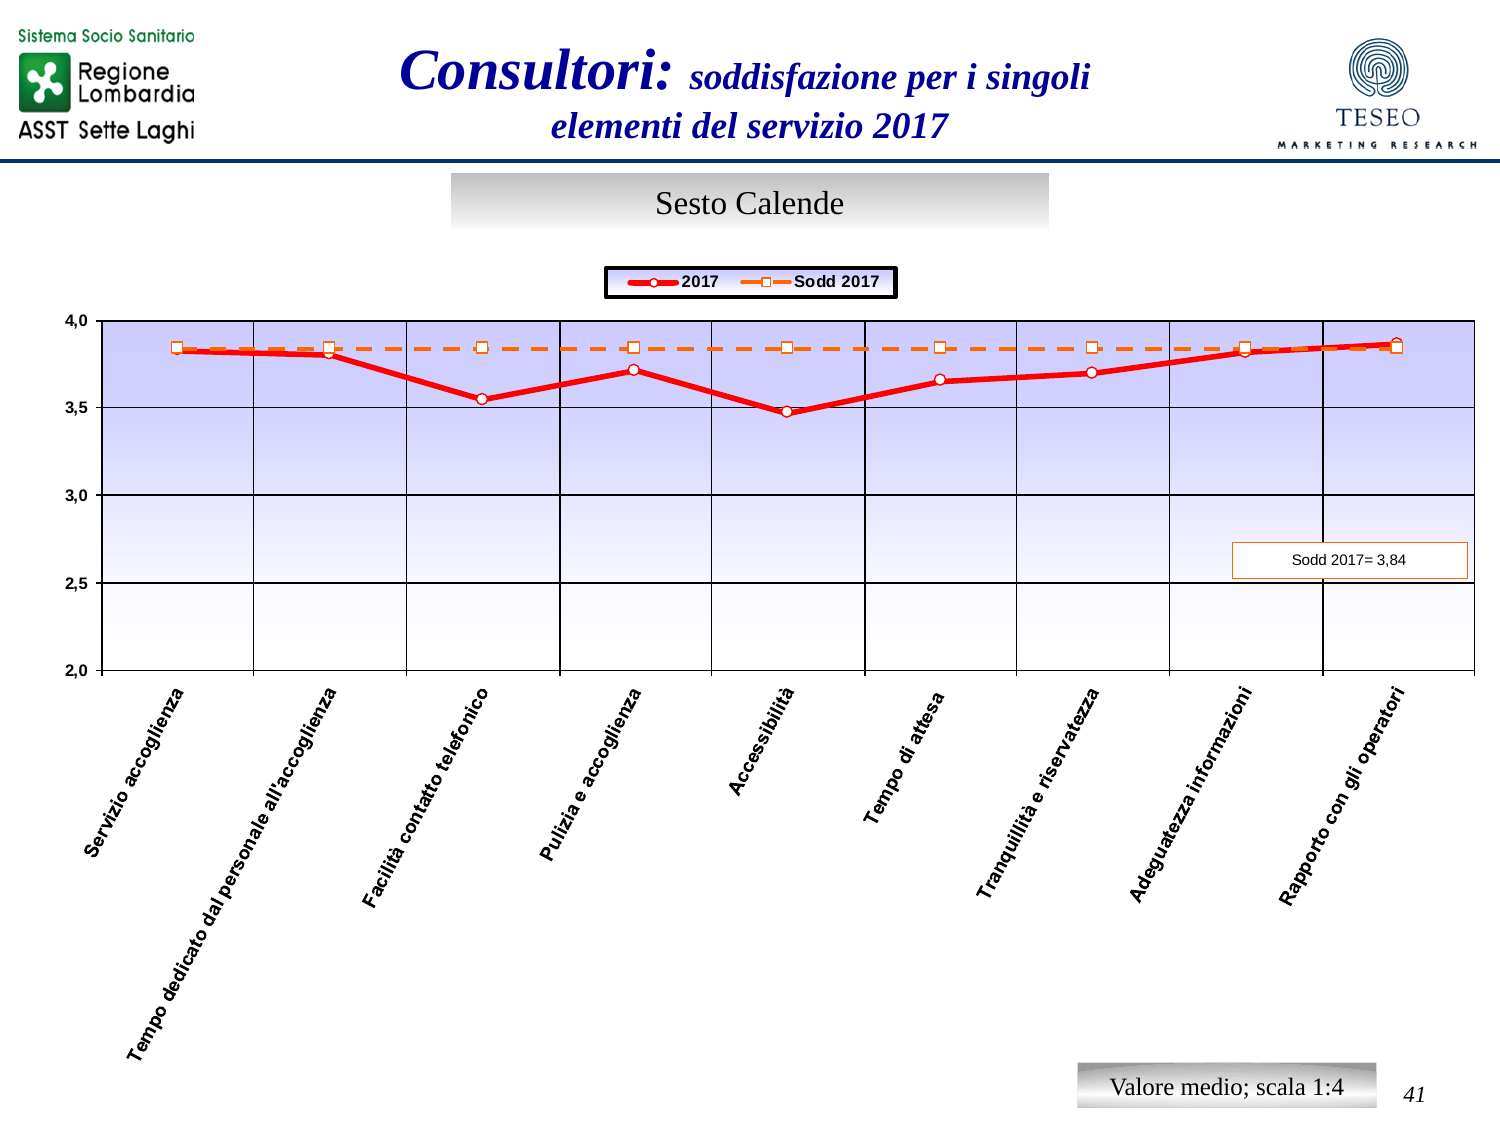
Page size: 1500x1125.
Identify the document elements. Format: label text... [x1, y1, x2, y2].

text_box Sesto Calende [451, 173, 1049, 229]
picture [19, 26, 194, 148]
picture [21, 256, 1479, 1086]
text_box Valore medio; scala 1:4 [1077, 1062, 1377, 1108]
picture [1294, 30, 1481, 149]
text_box Consultori: soddisfazione per i singoli elementi del servizio 2017 [206, 25, 1294, 151]
